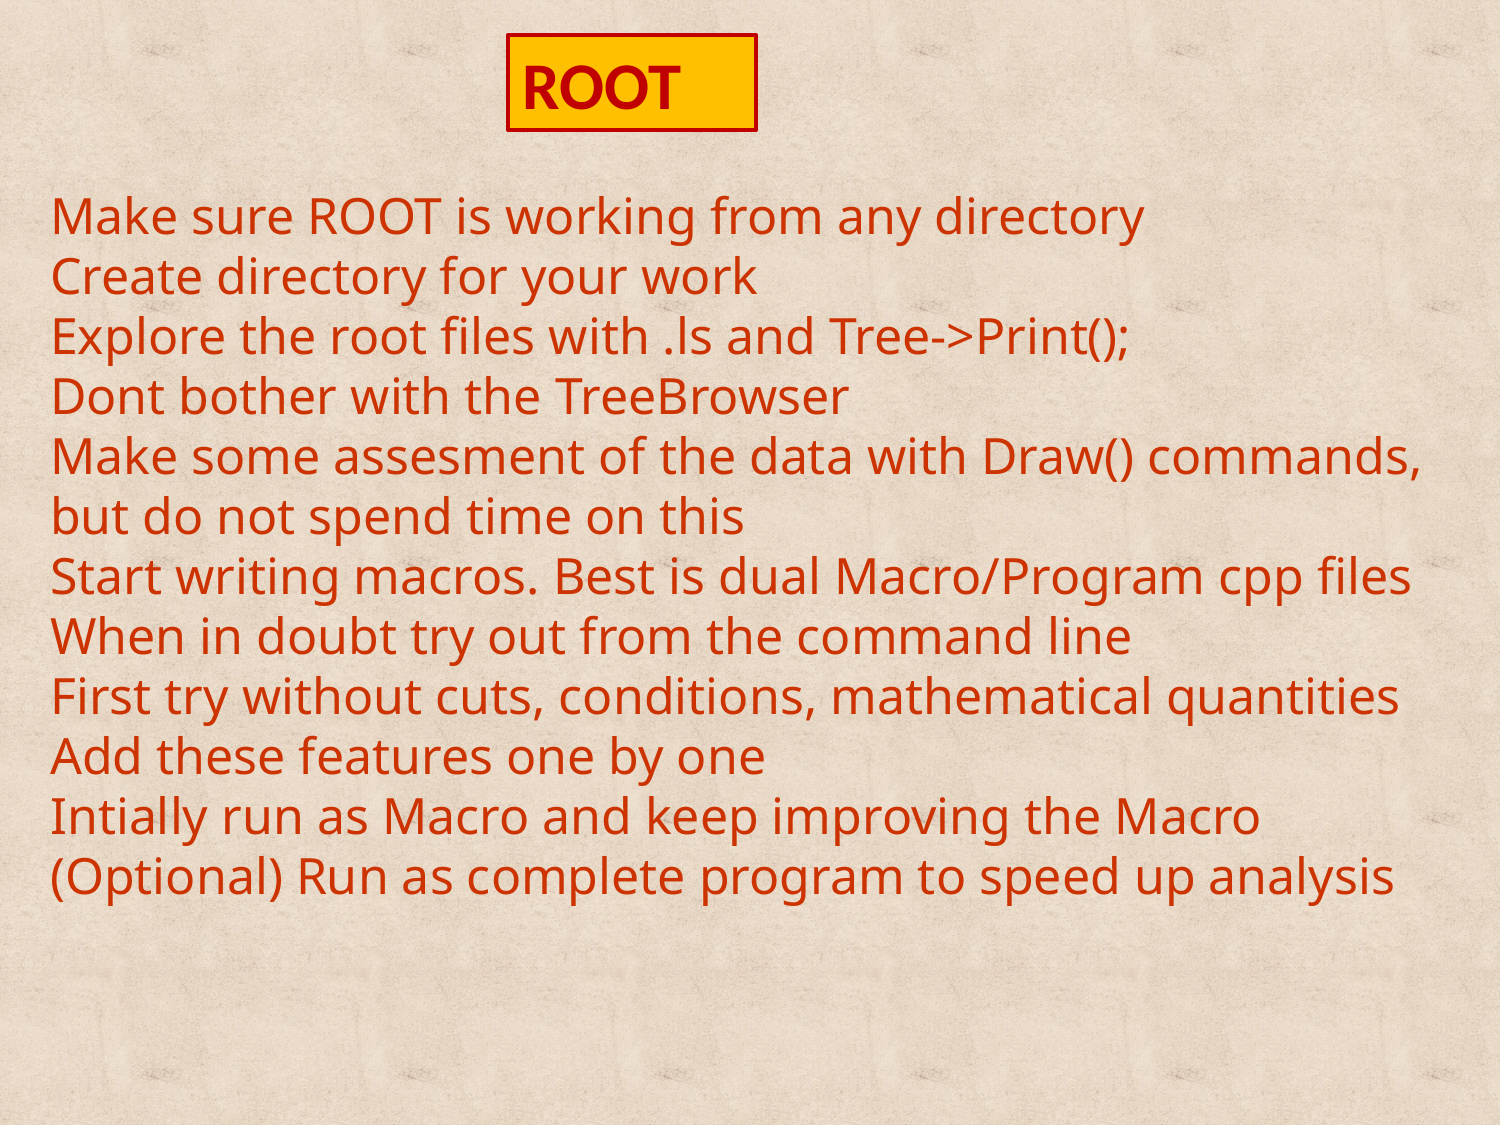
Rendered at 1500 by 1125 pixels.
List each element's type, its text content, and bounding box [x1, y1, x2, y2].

text_box Make sure ROOT is working from any directory Create directory for your work Explore the root files with .ls and Tree->Print(); Dont bother with the TreeBrowser Make some assesment of the data with Draw() commands, but do not spend time on this Start writing macros. Best is dual Macro/Program cpp files When in doubt try out from the command line First try without cuts, conditions, mathematical quantities Add these features one by one Intially run as Macro and keep improving the Macro (Optional) Run as complete program to speed up analysis [35, 177, 1453, 912]
text_box ROOT [507, 35, 756, 130]
